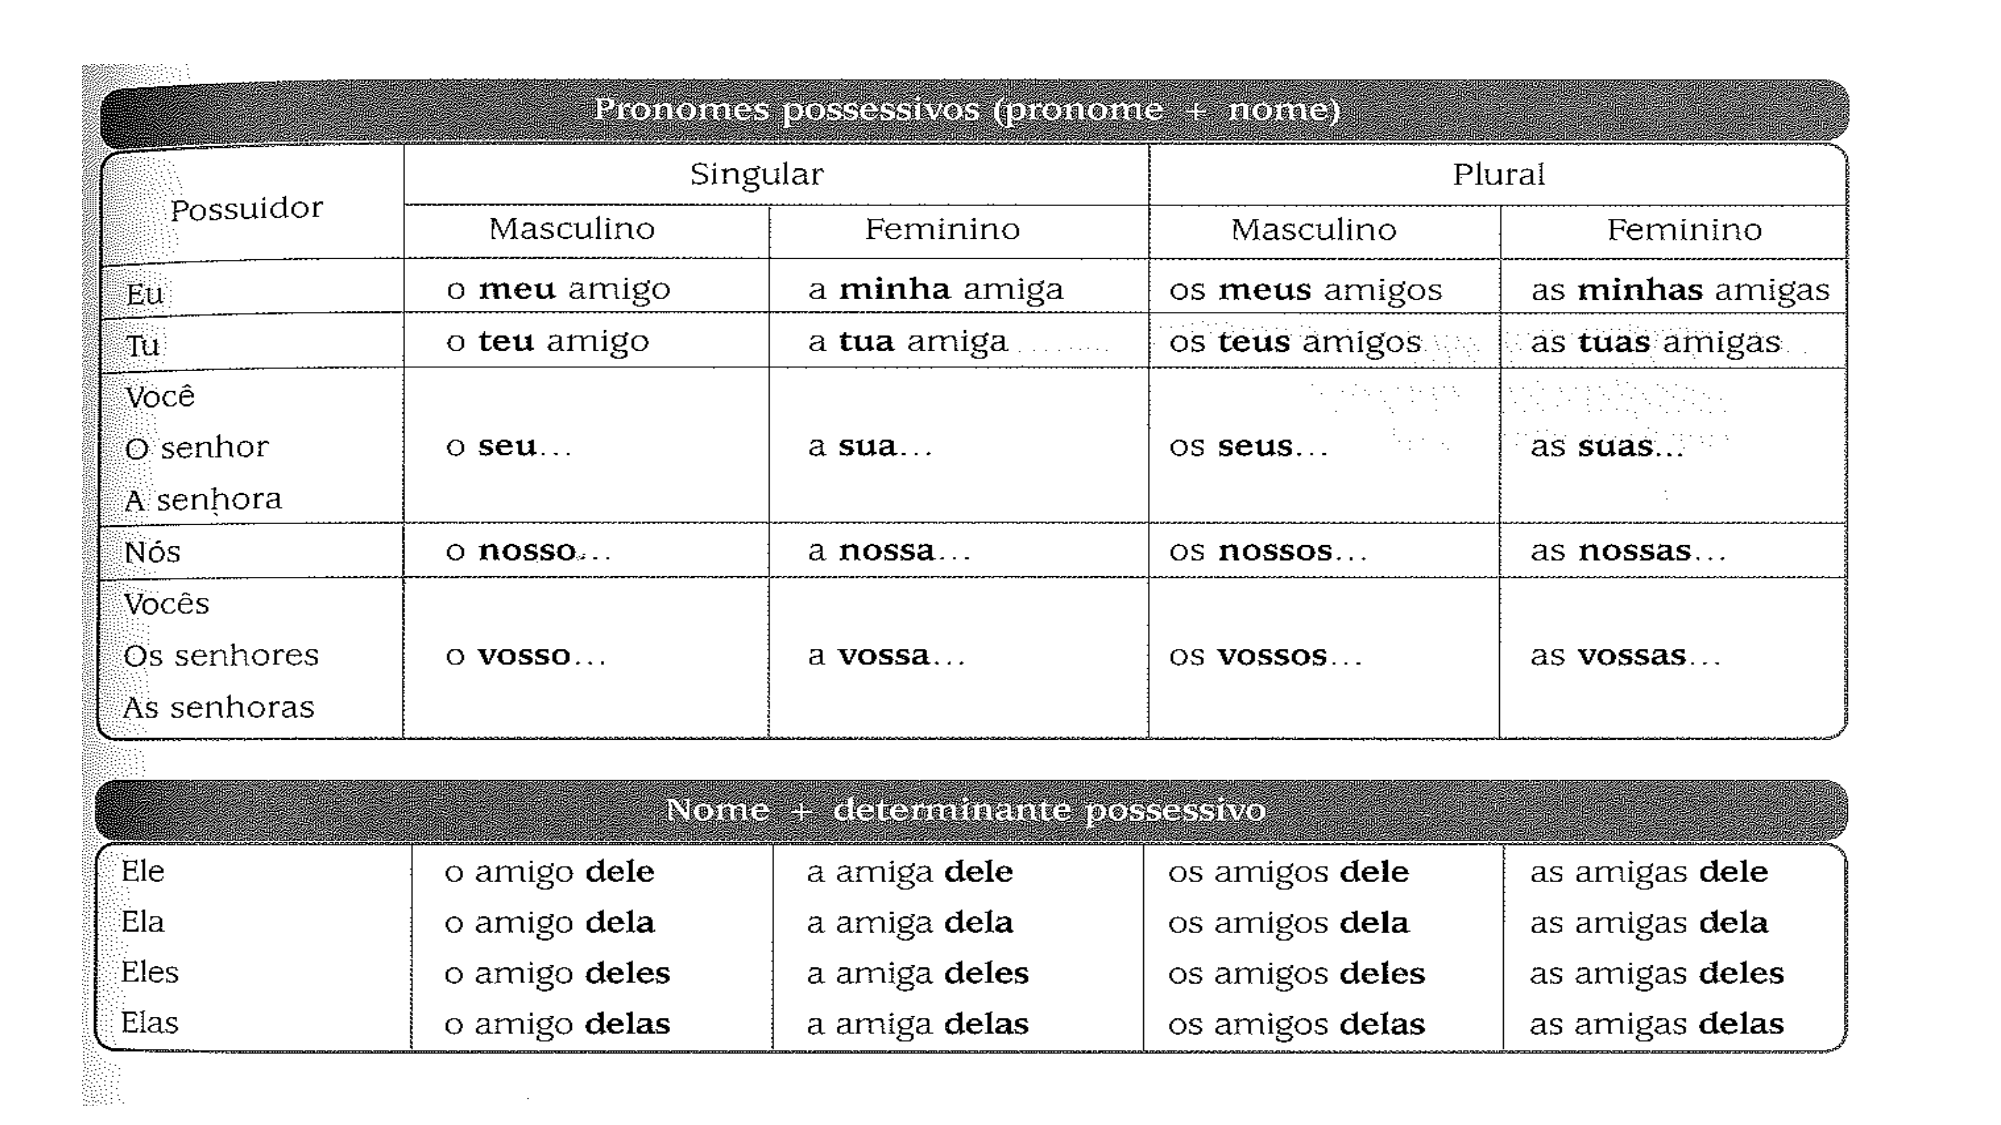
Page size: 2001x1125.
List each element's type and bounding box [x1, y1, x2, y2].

picture [82, 64, 1899, 1106]
